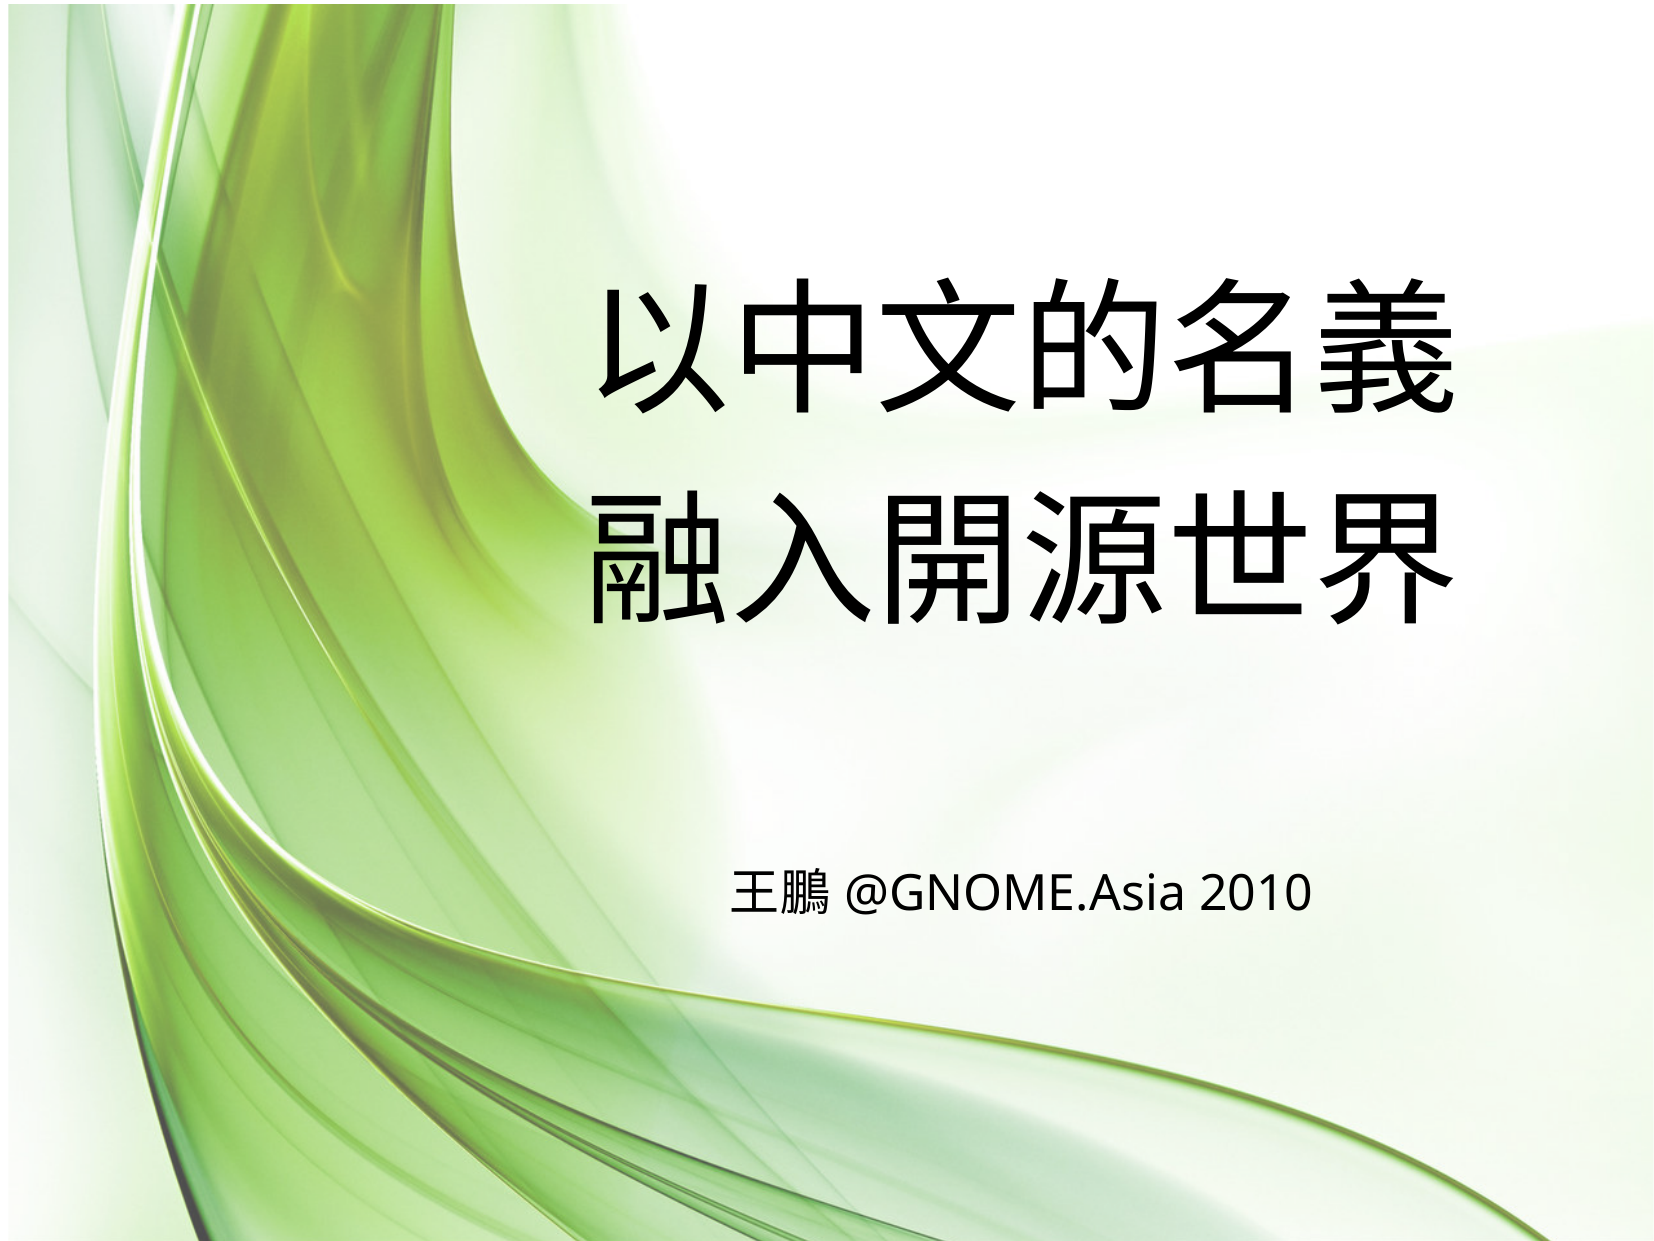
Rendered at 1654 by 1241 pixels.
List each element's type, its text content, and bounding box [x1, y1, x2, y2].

subtitle 以中文的名義 融入開源世界 王鵬@GNOME.Asia 2010 [472, 49, 1571, 1109]
